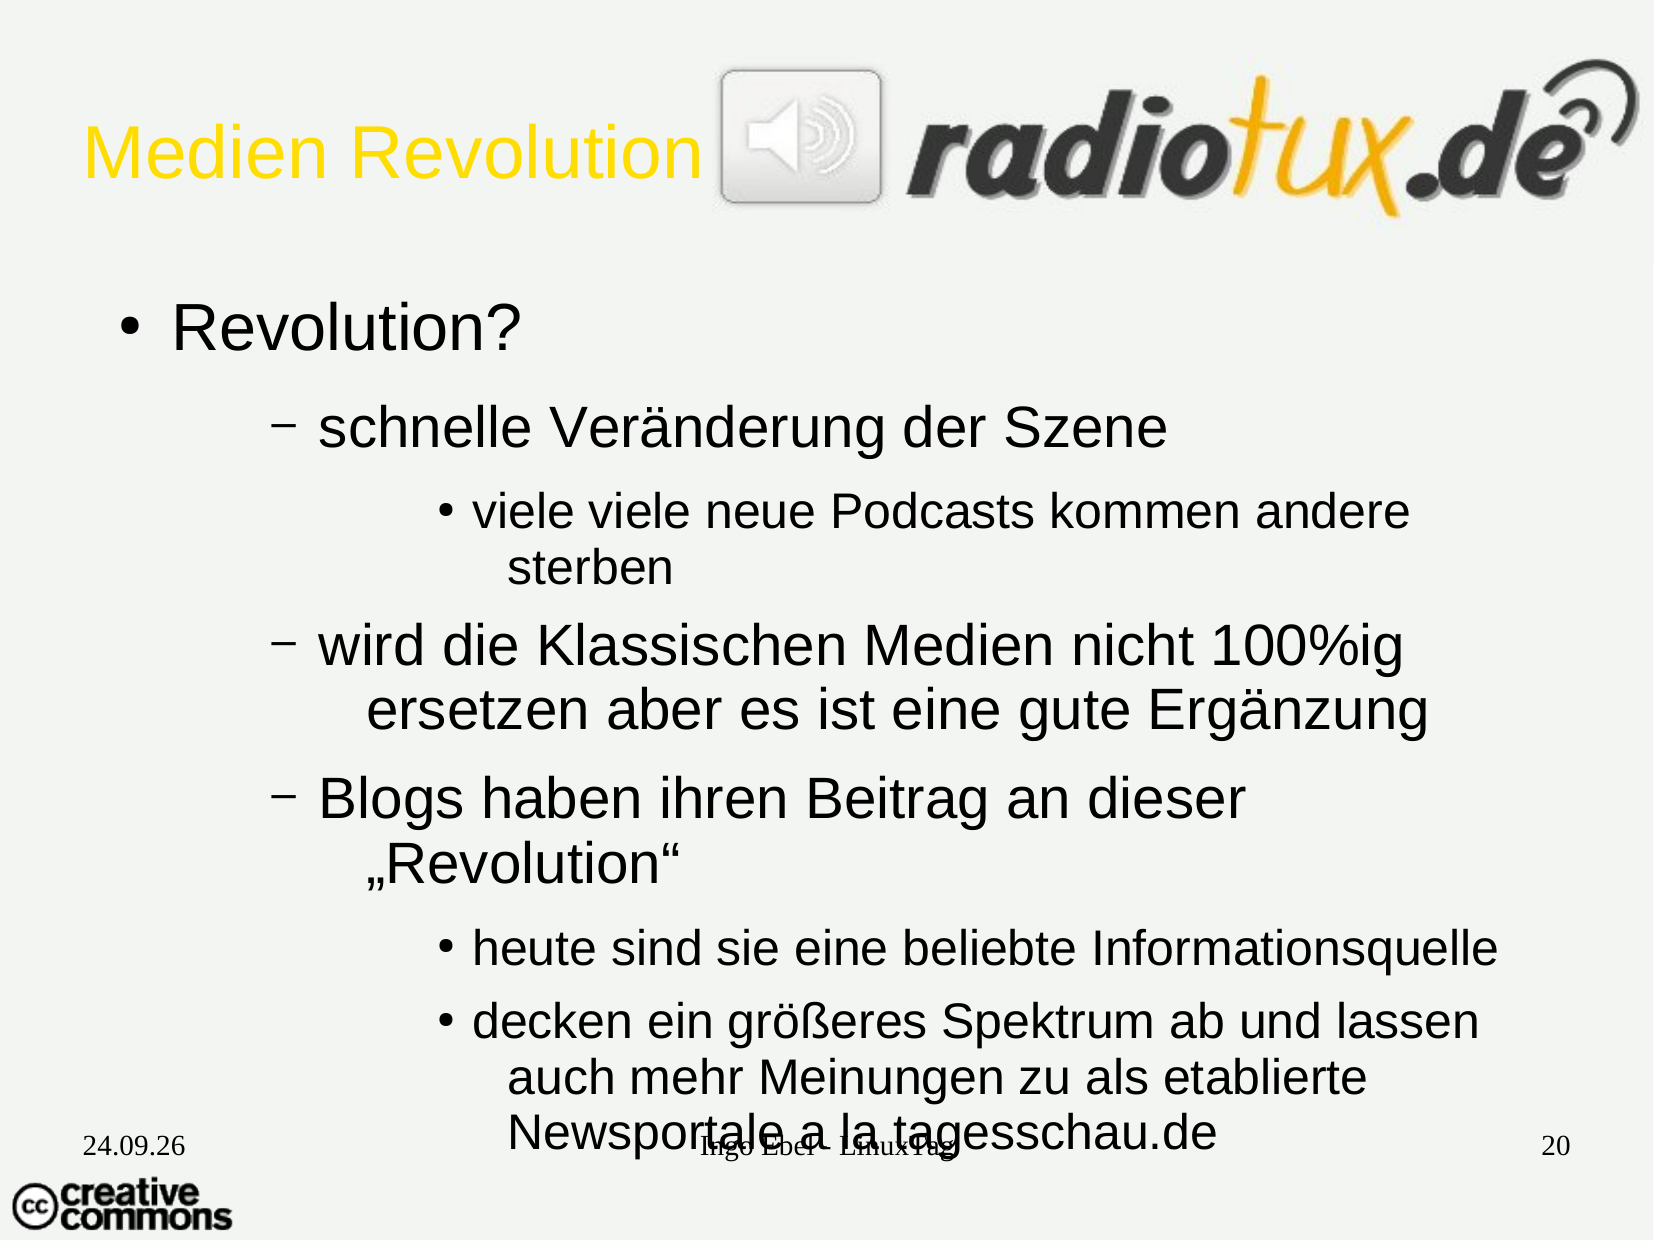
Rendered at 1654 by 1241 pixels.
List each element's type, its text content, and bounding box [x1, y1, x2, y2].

picture [649, 0, 1654, 266]
picture [0, 1121, 236, 1240]
title Medien Revolution [82, 49, 1571, 257]
list Revolution? schnelle Veränderung der Szene viele viele neue Podcasts kommen andere sterben wird die Klassischen Medien nicht 100%ig ersetzen aber es ist eine gute Ergänzung Blogs haben ihren Beitrag an dieser „Revolution“ heute sind sie eine beliebte Informationsquelle decken ein größeres Spektrum ab und lassen auch mehr Meinungen zu als etablierte Newsportale a la tagesschau.de [82, 290, 1571, 1109]
